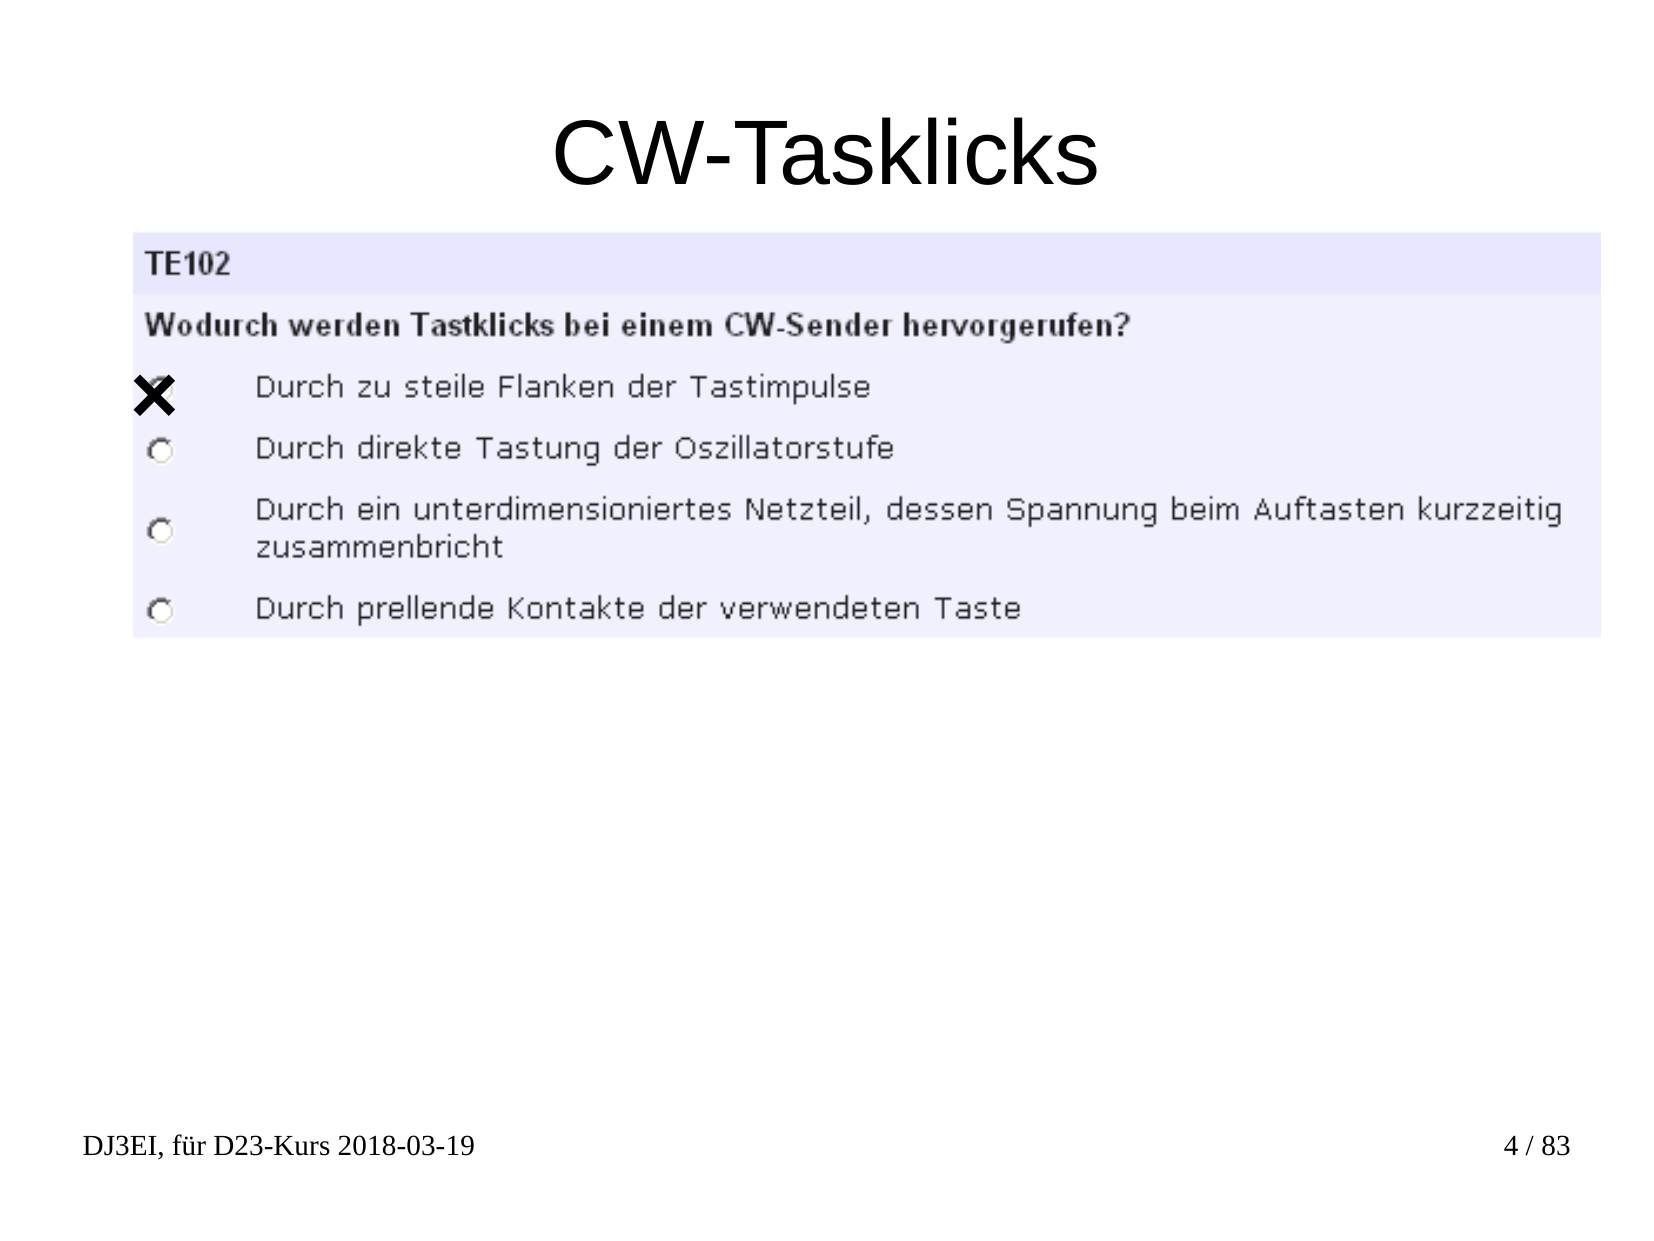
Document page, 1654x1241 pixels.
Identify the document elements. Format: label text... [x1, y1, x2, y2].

text_box × [115, 340, 178, 449]
title CW-Tasklicks [82, 49, 1571, 257]
picture [129, 226, 1601, 650]
